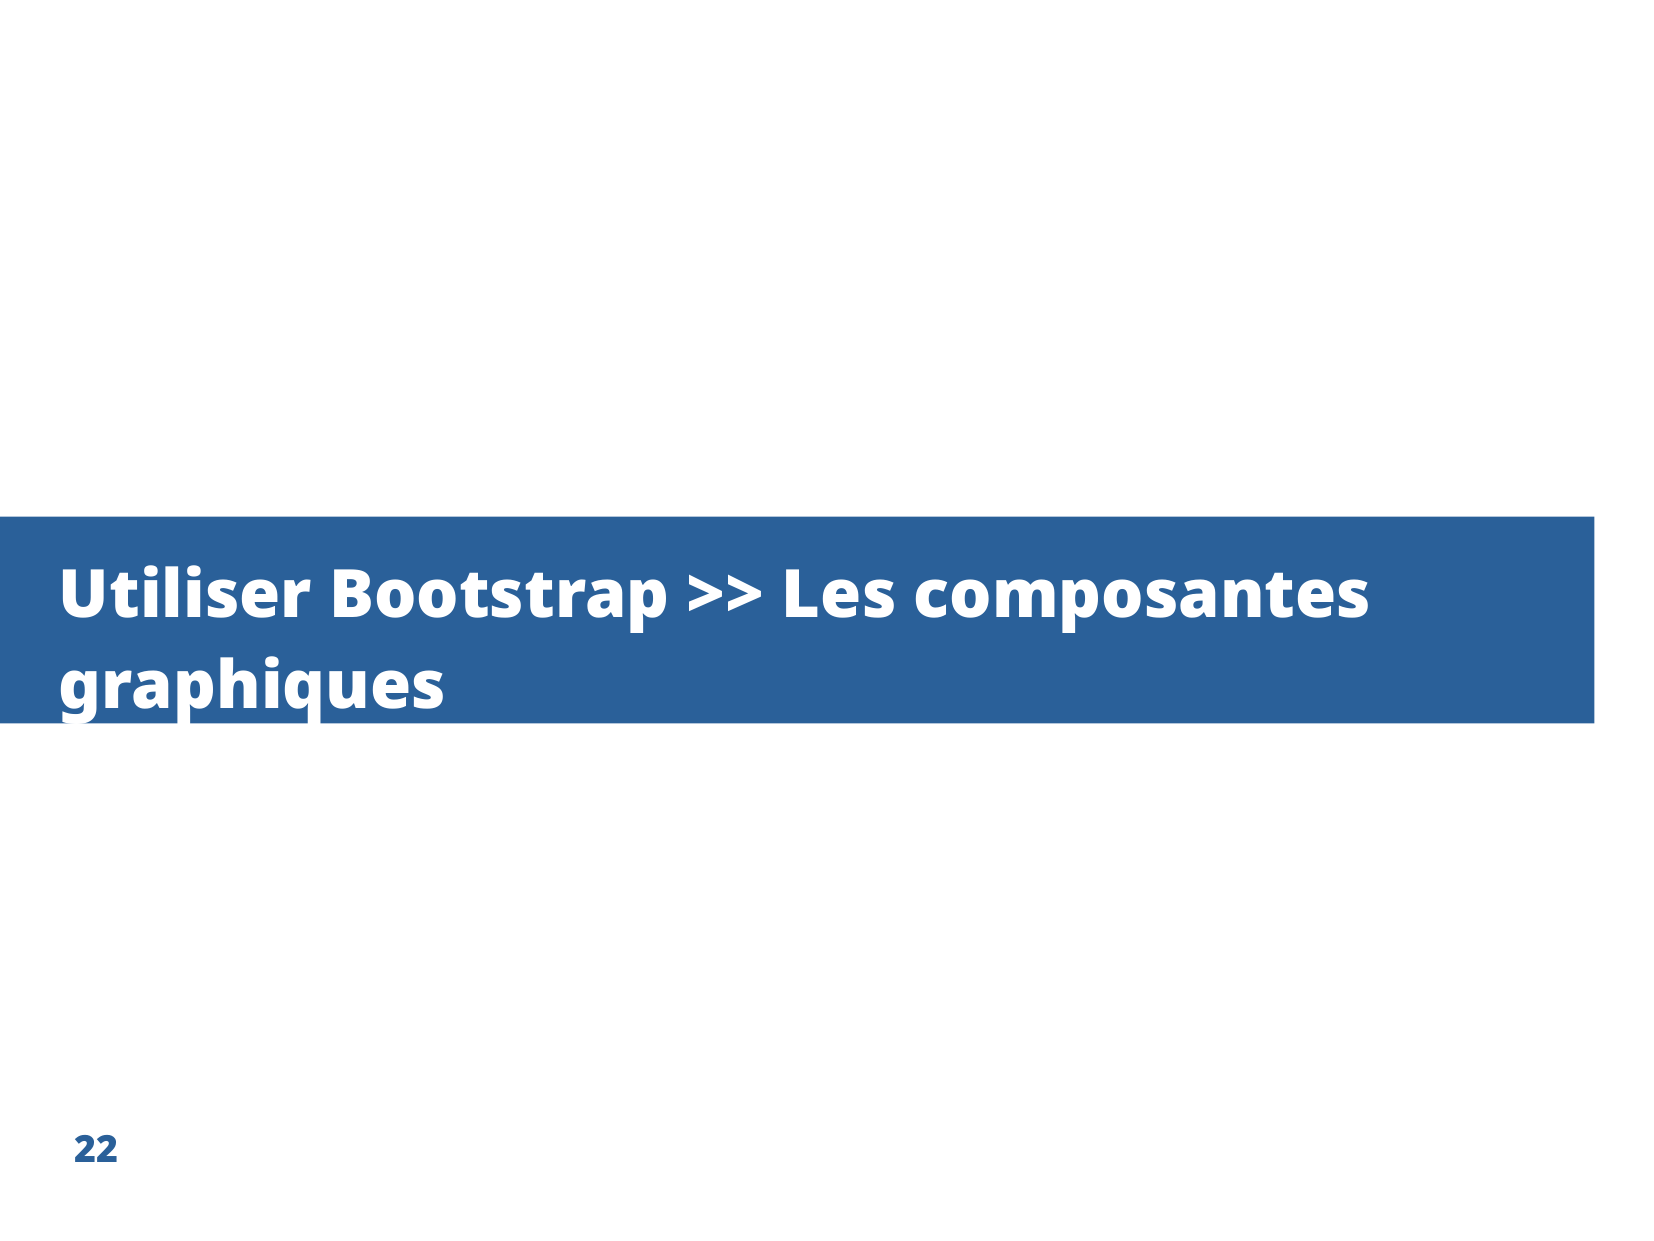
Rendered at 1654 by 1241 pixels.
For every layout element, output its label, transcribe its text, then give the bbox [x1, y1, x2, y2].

title Utiliser Bootstrap >> Les composantes graphiques [59, 546, 1595, 694]
